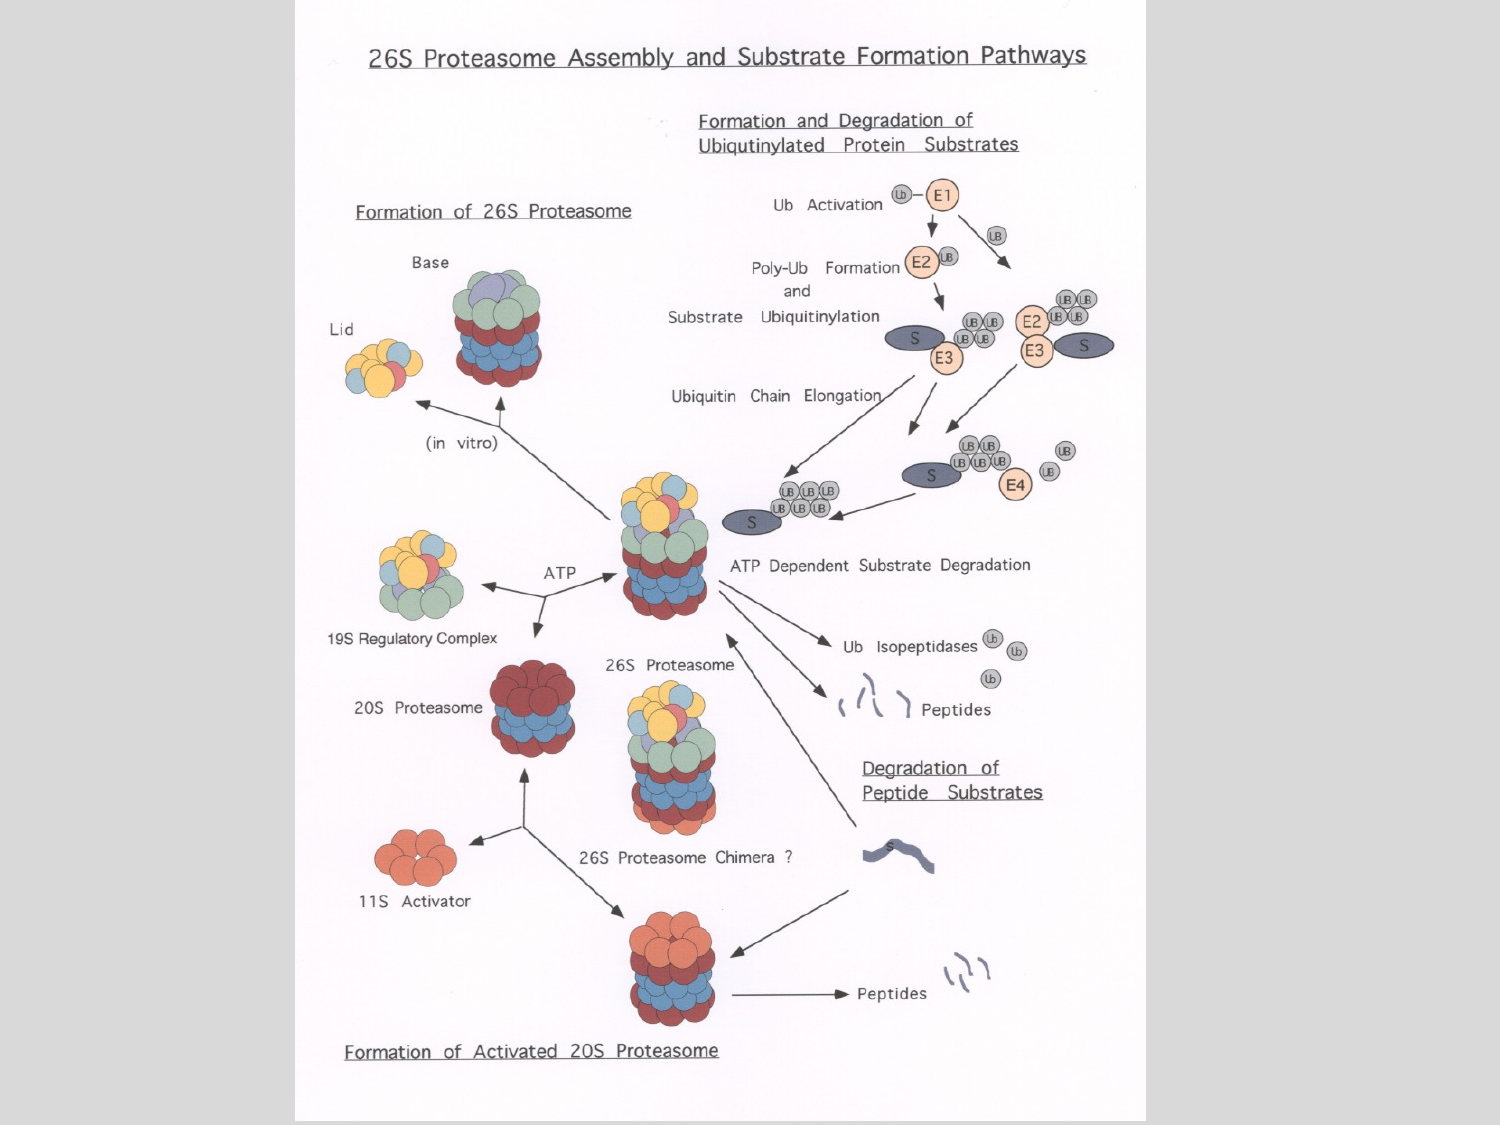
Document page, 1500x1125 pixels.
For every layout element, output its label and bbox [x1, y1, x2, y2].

picture [295, 0, 1146, 1121]
